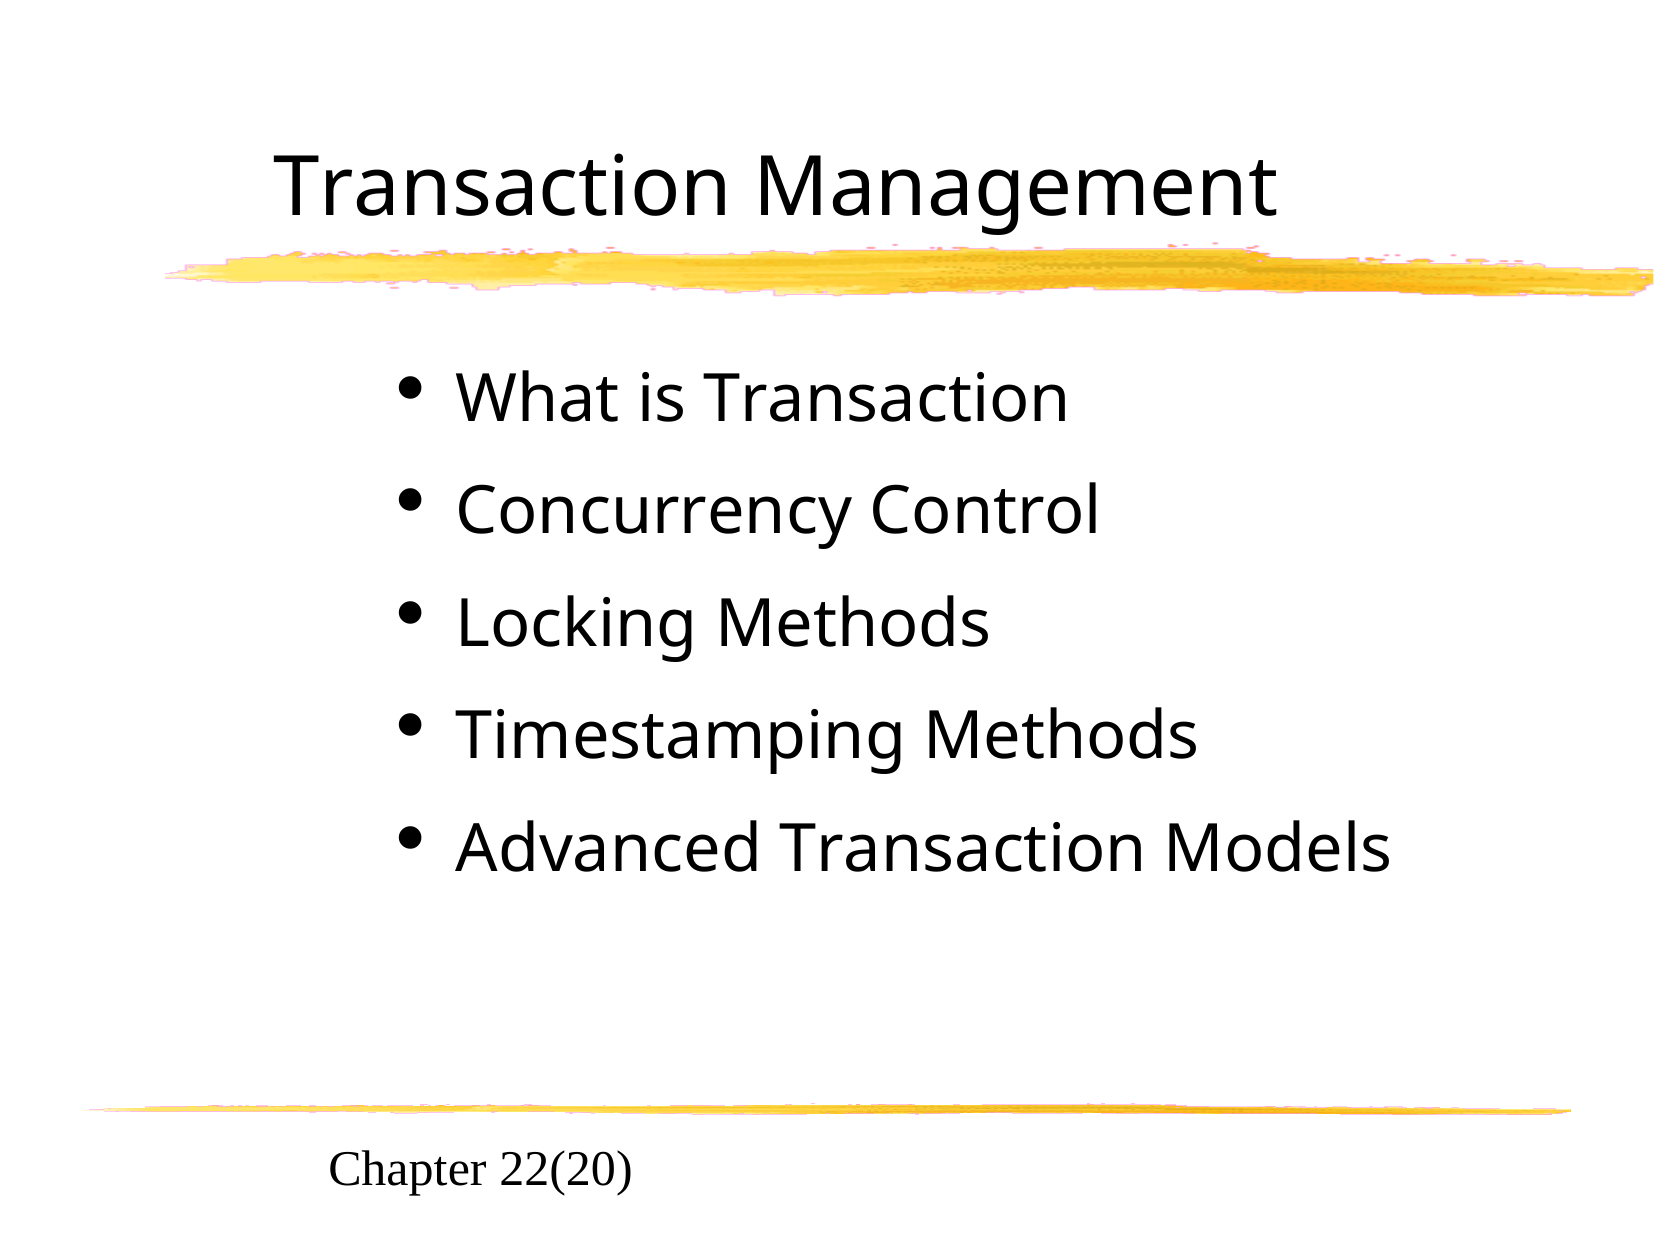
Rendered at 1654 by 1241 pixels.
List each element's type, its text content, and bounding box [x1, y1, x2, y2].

list What is Transaction Concurrency Control Locking Methods Timestamping Methods Advanced Transaction Models [384, 335, 1491, 1095]
text_box Chapter 22(20) [328, 1136, 633, 1194]
title Transaction Management [73, 39, 1479, 249]
picture [82, 1102, 1571, 1117]
picture [165, 237, 1654, 308]
